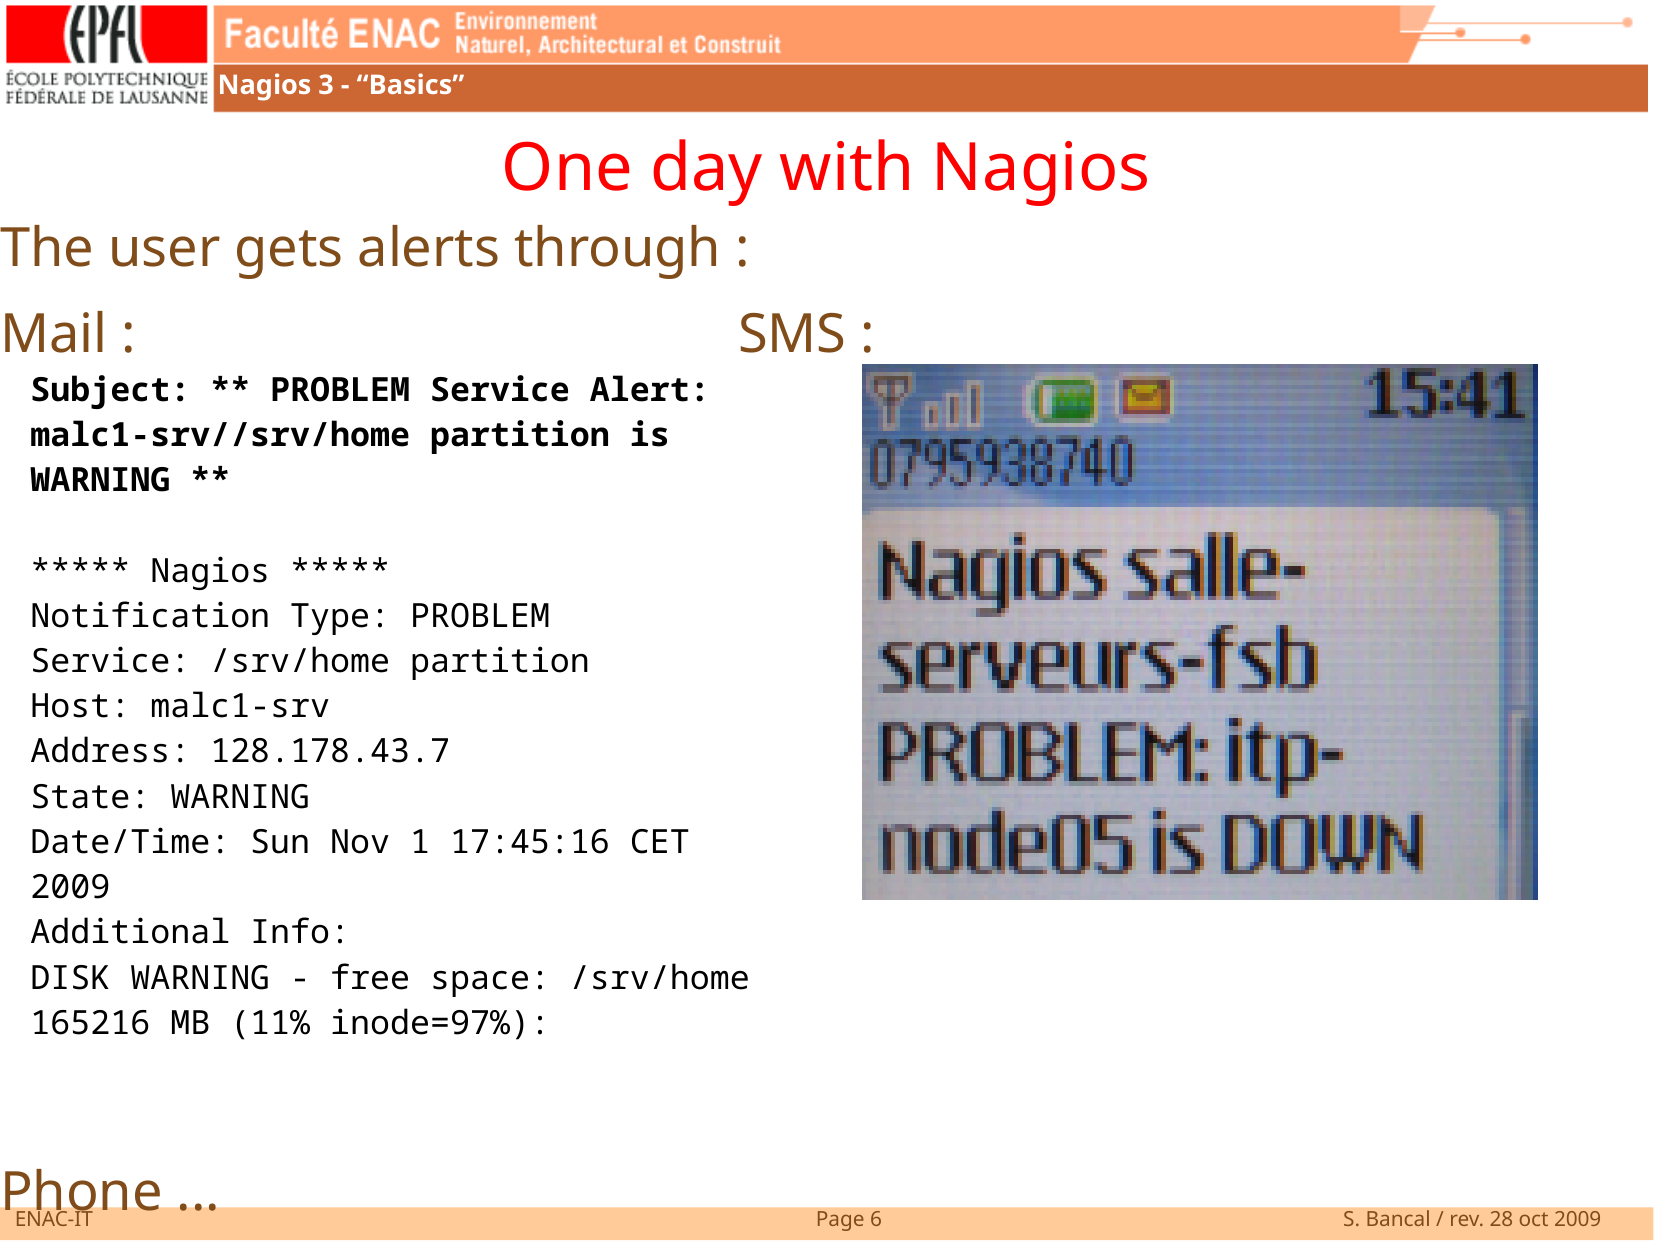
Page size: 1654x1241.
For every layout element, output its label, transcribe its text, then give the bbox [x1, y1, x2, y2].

text_box Subject: ** PROBLEM Service Alert: malc1-srv//srv/home partition is WARNING ** ***** Nagios ***** Notification Type: PROBLEM Service: /srv/home partition Host: malc1-srv Address: 128.178.43.7 State: WARNING Date/Time: Sun Nov 1 17:45:16 CET 2009 Additional Info: DISK WARNING - free space: /srv/home 165216 MB (11% inode=97%): [15, 358, 804, 1071]
list The user gets alerts through : Mail : SMS : Phone ... [0, 208, 1654, 1241]
picture [0, 0, 1648, 114]
picture [862, 364, 1538, 901]
title One day with Nagios [0, 117, 1654, 208]
